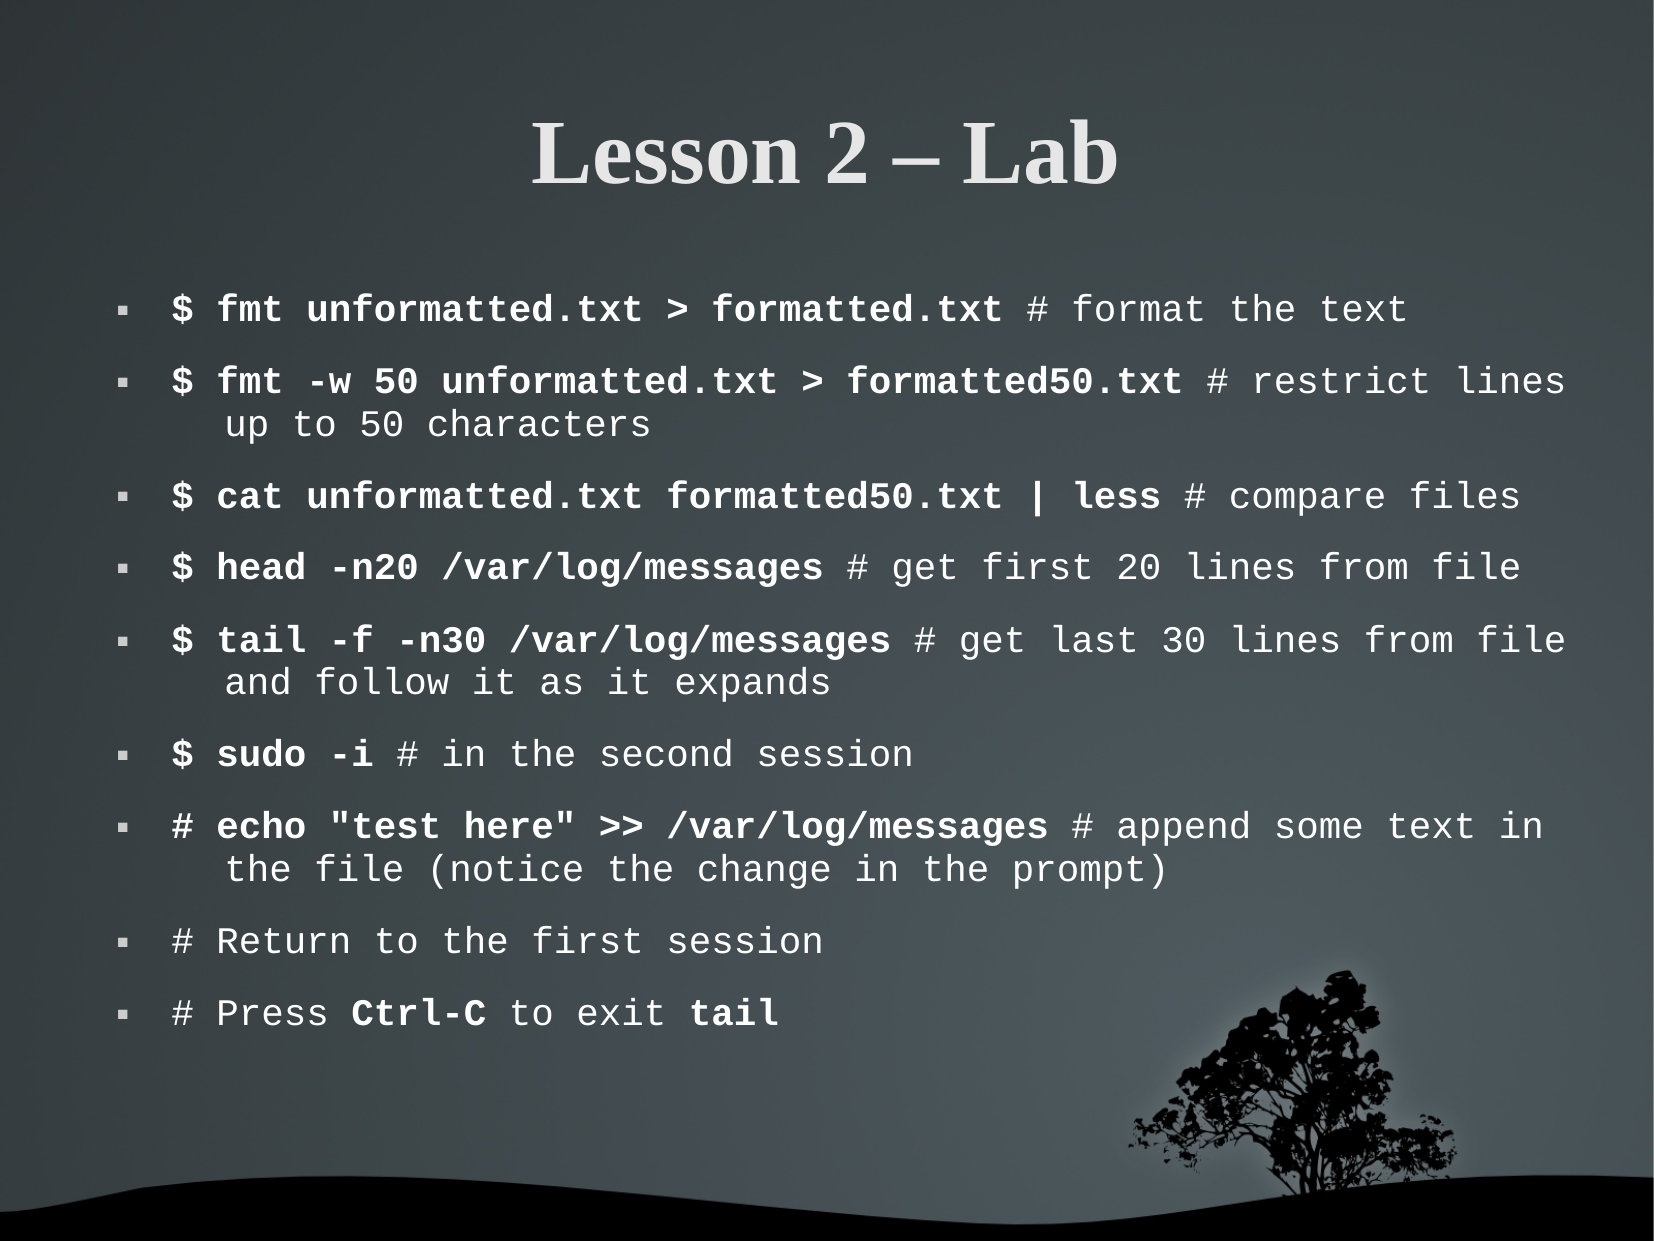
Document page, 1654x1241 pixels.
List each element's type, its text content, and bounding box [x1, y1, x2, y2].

picture [0, 0, 1654, 1241]
list $ fmt unformatted.txt > formatted.txt # format the text $ fmt -w 50 unformatted.txt > formatted50.txt # restrict lines up to 50 characters $ cat unformatted.txt formatted50.txt | less # compare files $ head -n20 /var/log/messages # get first 20 lines from file $ tail -f -n30 /var/log/messages # get last 30 lines from file and follow it as it expands $ sudo -i # in the second session # echo "test here" >> /var/log/messages # append some text in the file (notice the change in the prompt) # Return to the first session # Press Ctrl-C to exit tail [82, 290, 1571, 1181]
title Lesson 2 – Lab [82, 49, 1571, 257]
